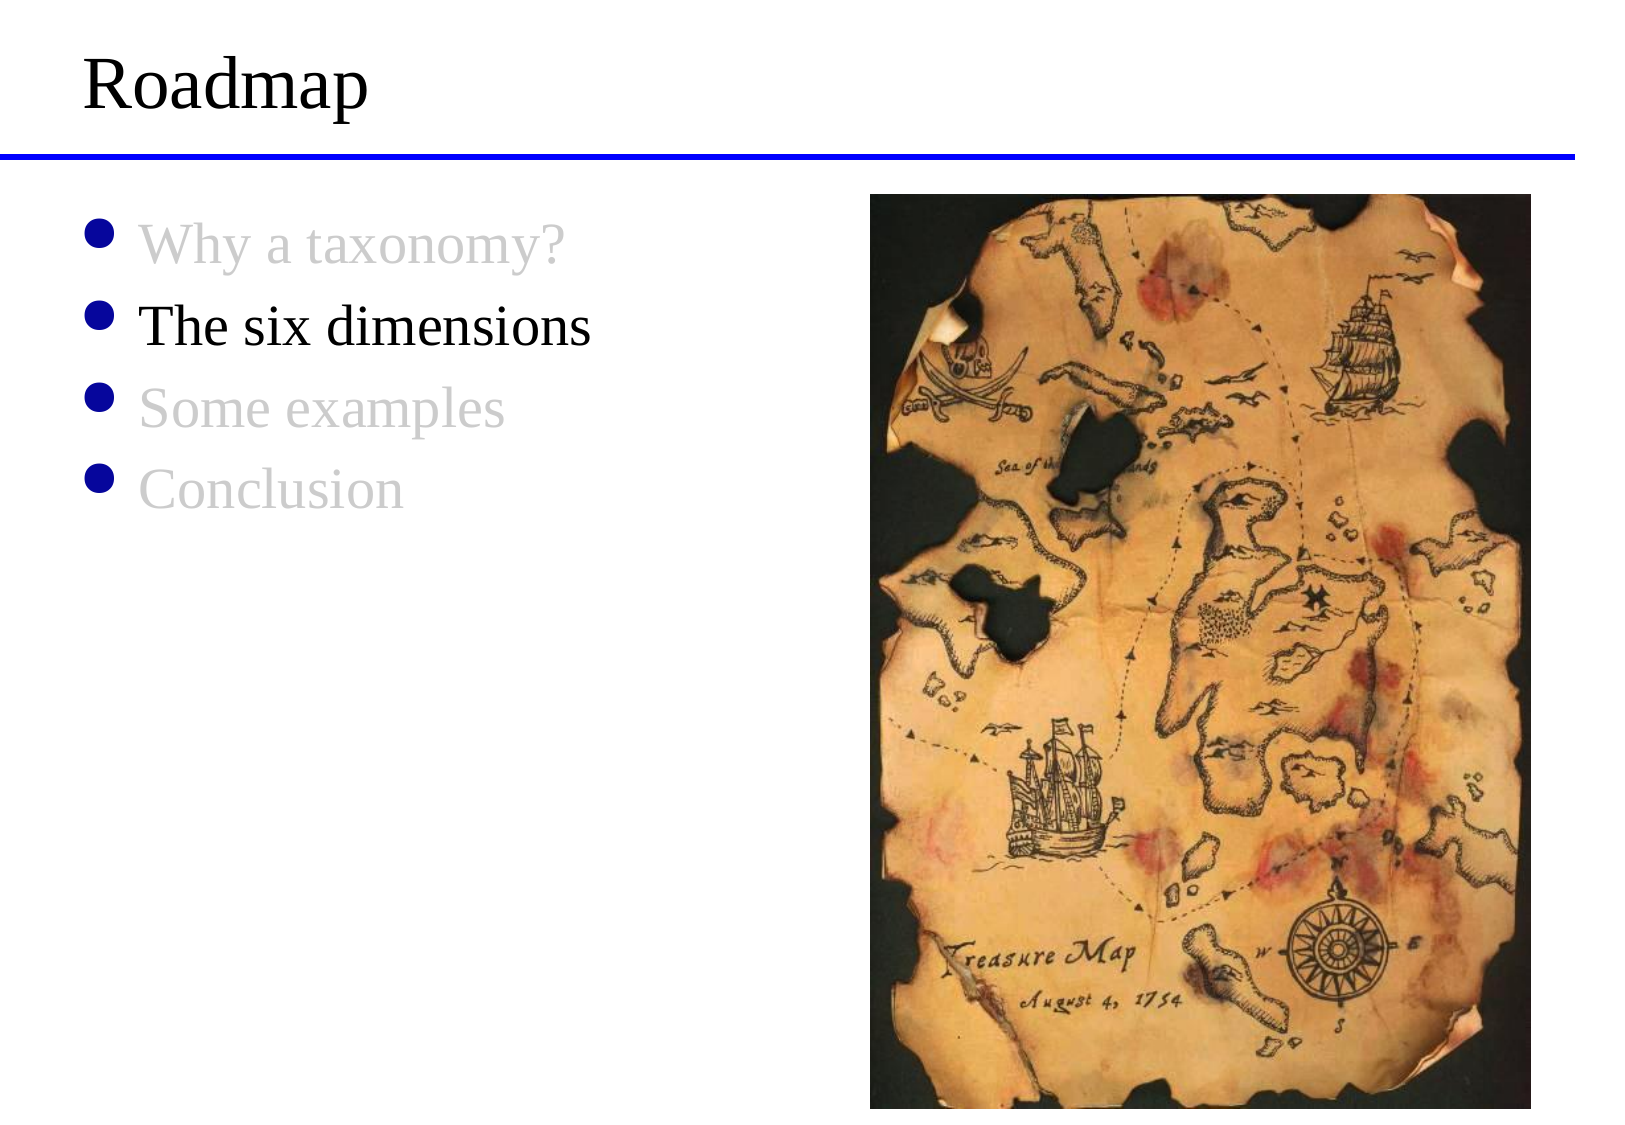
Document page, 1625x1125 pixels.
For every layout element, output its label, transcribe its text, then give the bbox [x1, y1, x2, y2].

title Roadmap [67, 27, 1544, 131]
list Why a taxonomy? The six dimensions Some examples Conclusion [67, 198, 870, 1061]
picture [870, 194, 1531, 1109]
